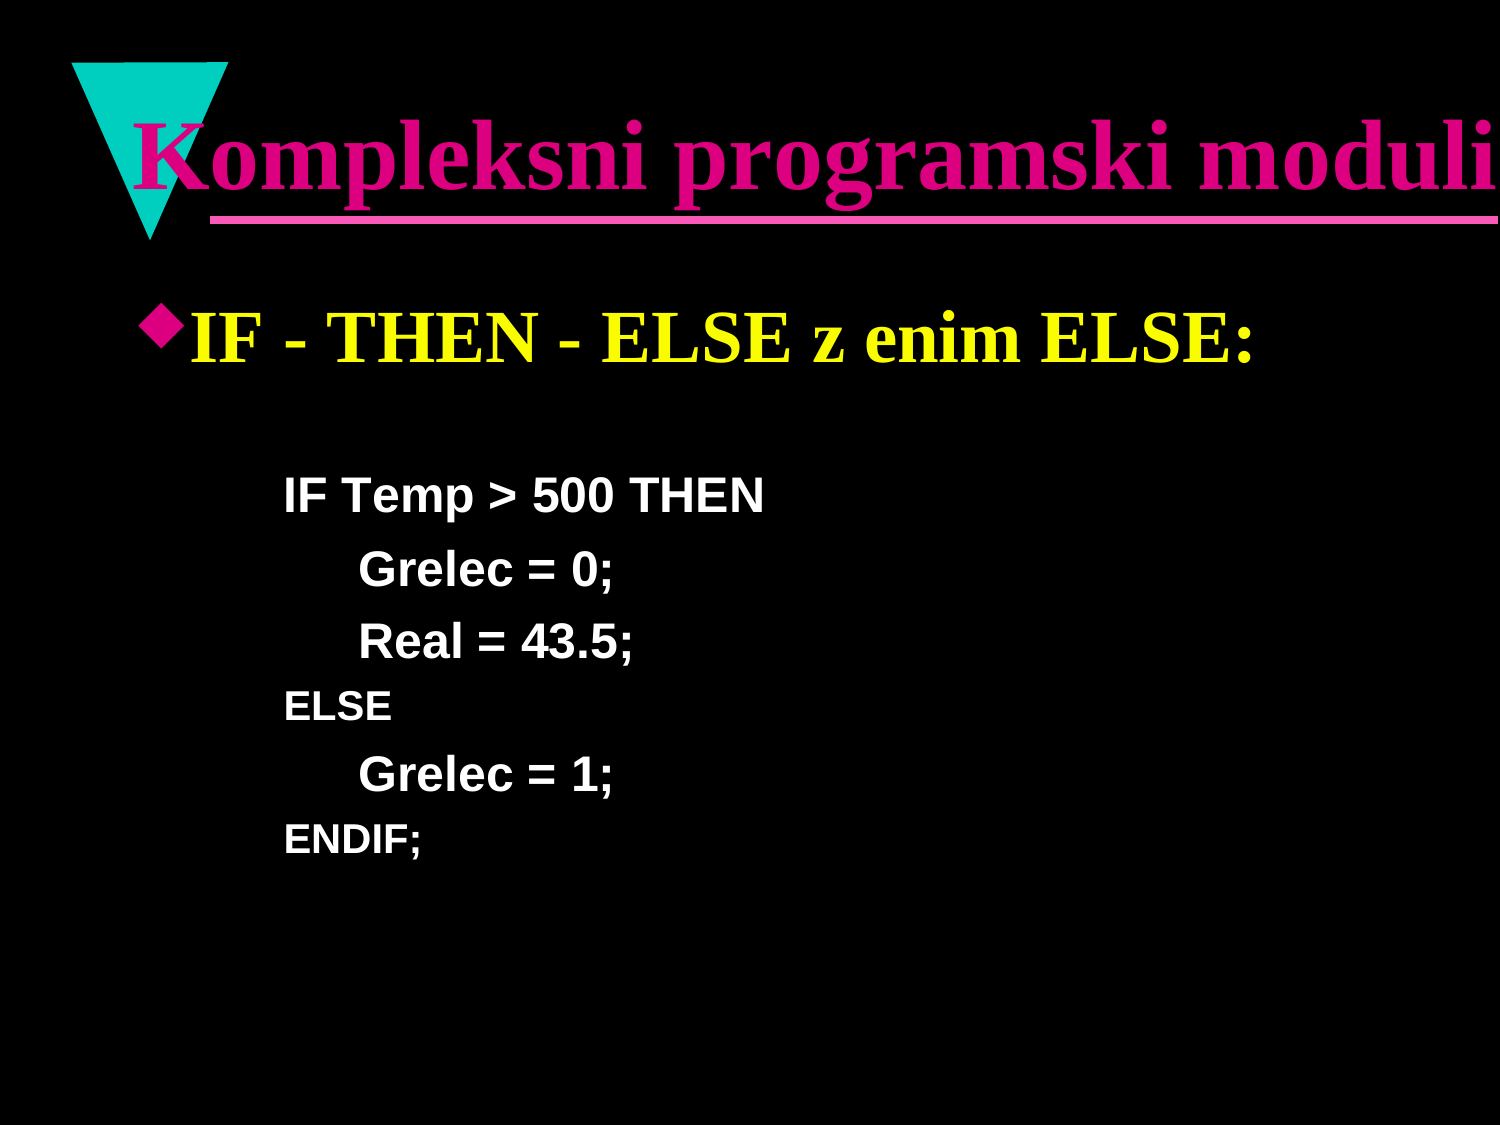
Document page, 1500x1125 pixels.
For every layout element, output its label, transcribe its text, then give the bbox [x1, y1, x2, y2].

list IF - THEN - ELSE z enim ELSE: IF Temp > 500 THEN Grelec = 0; Real = 43.5; ELSE Grelec = 1; ENDIF; [118, 289, 1450, 965]
title Kompleksni programski moduli [117, 63, 1500, 251]
